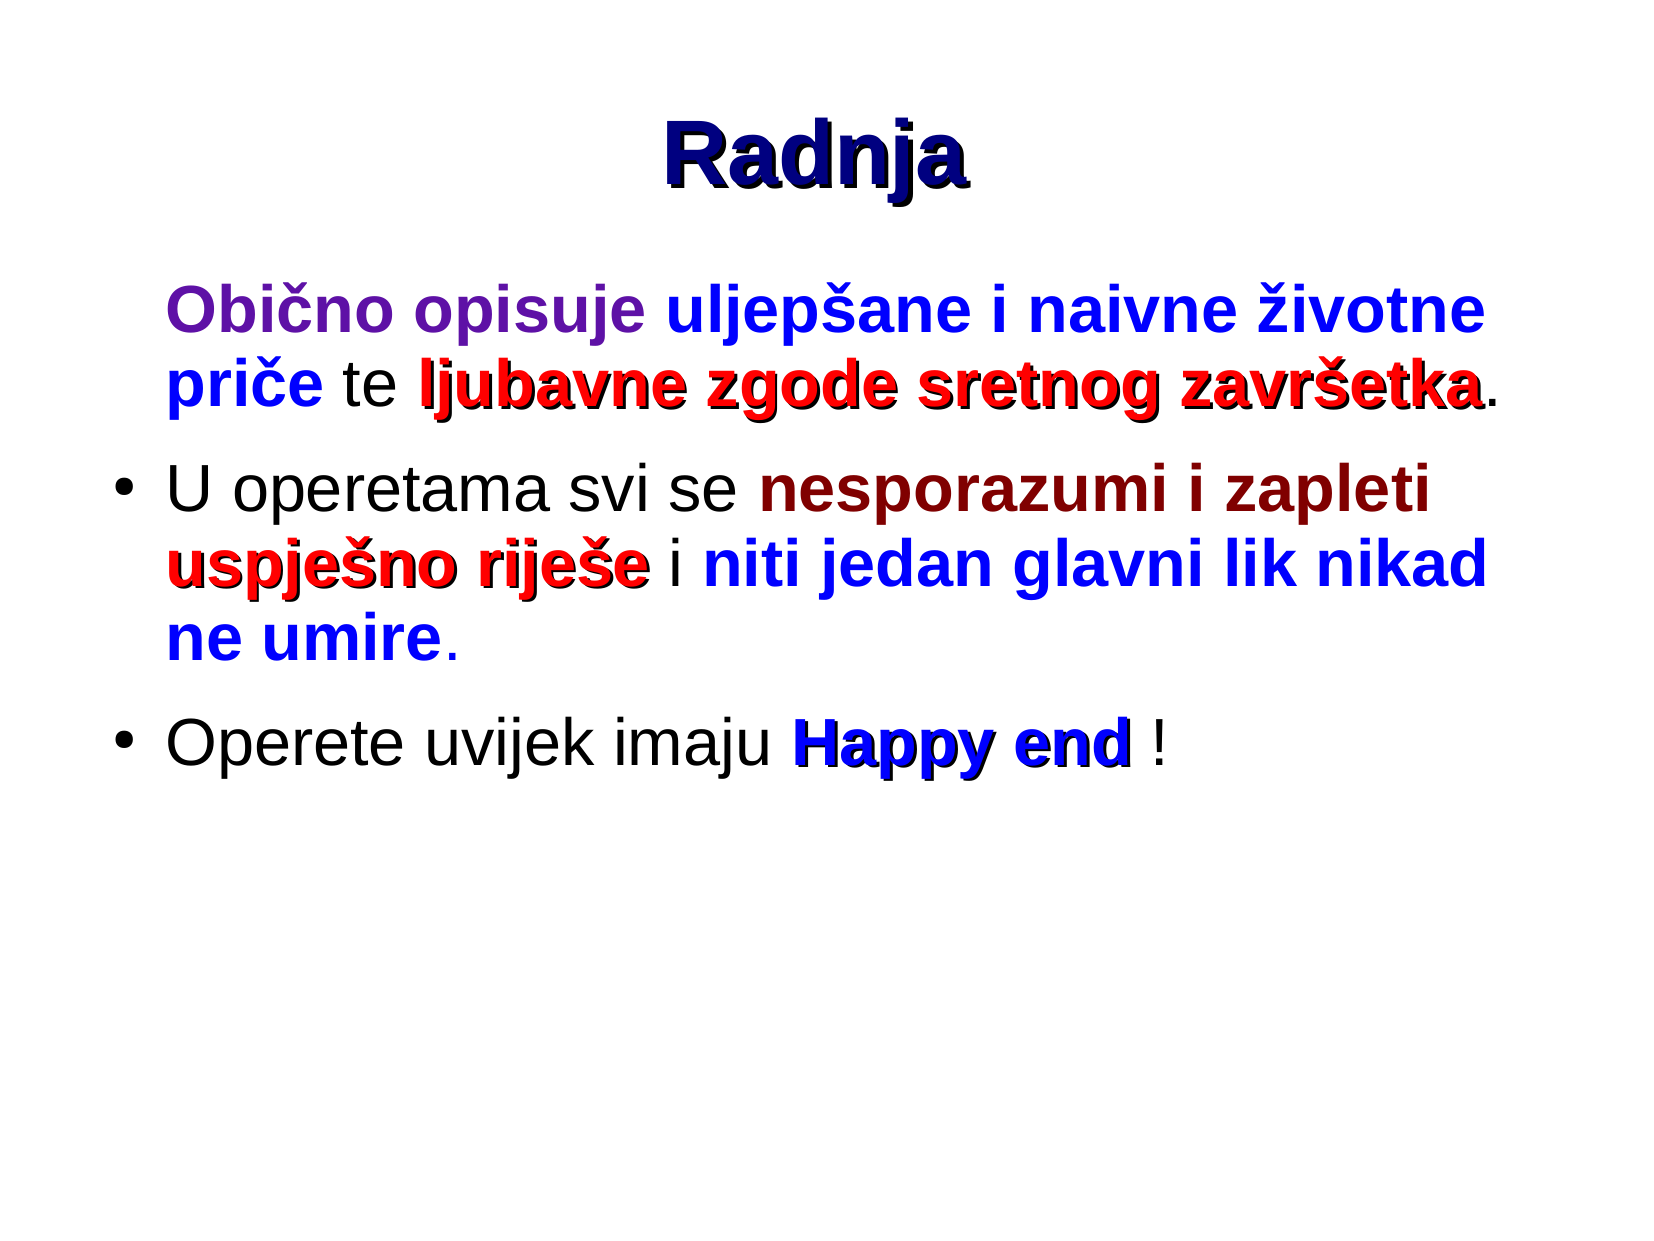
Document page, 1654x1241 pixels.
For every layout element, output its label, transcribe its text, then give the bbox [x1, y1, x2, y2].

list Obično opisuje uljepšane i naivne životne priče te ljubavne zgode sretnog završetka. U operetama svi se nesporazumi i zapleti uspješno riješe i niti jedan glavni lik nikad ne umire. Operete uvijek imaju Happy end ! [94, 271, 1583, 1091]
title Radnja [82, 49, 1571, 257]
